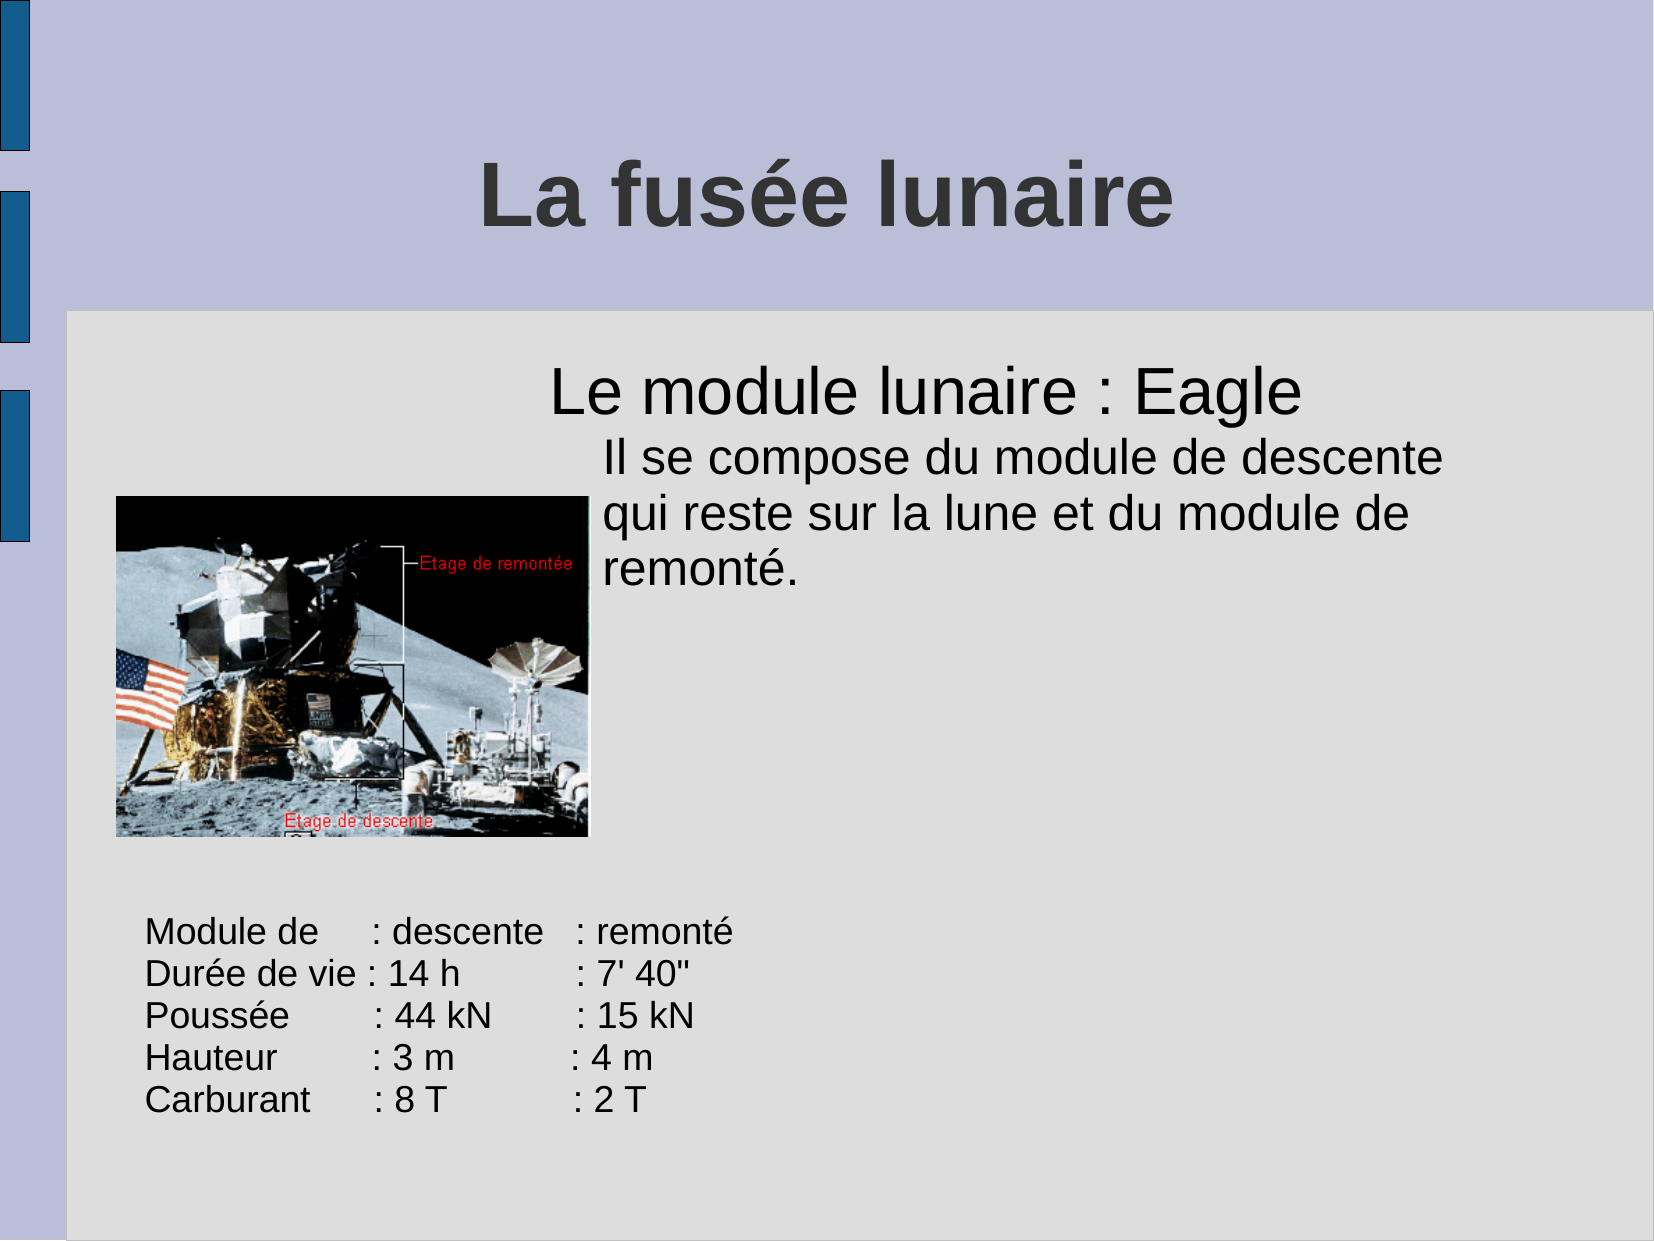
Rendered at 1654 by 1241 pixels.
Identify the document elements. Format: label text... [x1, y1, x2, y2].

list Le module lunaire : Eagle Il se compose du module de descente qui reste sur la lune et du module de remonté. [531, 354, 1517, 597]
title La fusée lunaire [121, 91, 1534, 299]
text_box Module de : descente : remonté Durée de vie : 14 h : 7' 40" Poussée : 44 kN : 15 kN Hauteur : 3 m : 4 m Carburant : 8 T : 2 T [129, 902, 815, 1170]
picture [116, 496, 591, 837]
